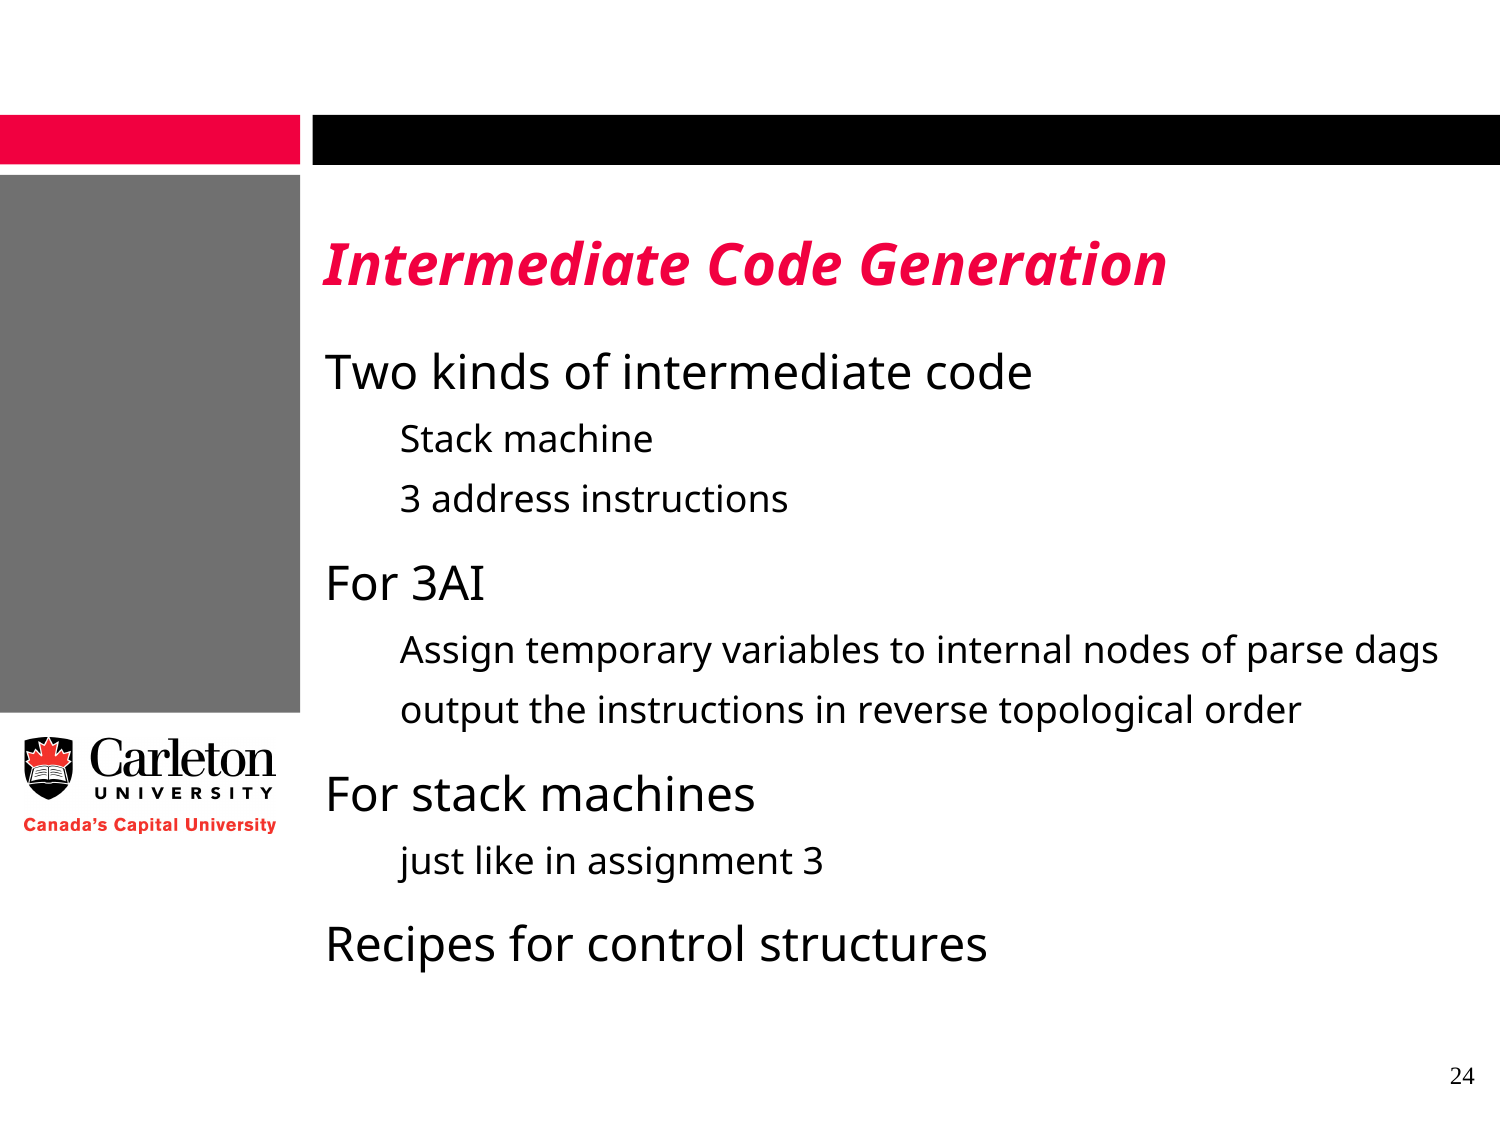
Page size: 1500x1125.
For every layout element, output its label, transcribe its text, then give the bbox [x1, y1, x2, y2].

title Intermediate Code Generation [324, 194, 1450, 324]
list Two kinds of intermediate code Stack machine 3 address instructions For 3AI Assign temporary variables to internal nodes of parse dags output the instructions in reverse topological order For stack machines just like in assignment 3 Recipes for control structures [324, 324, 1450, 1036]
picture [24, 737, 276, 834]
